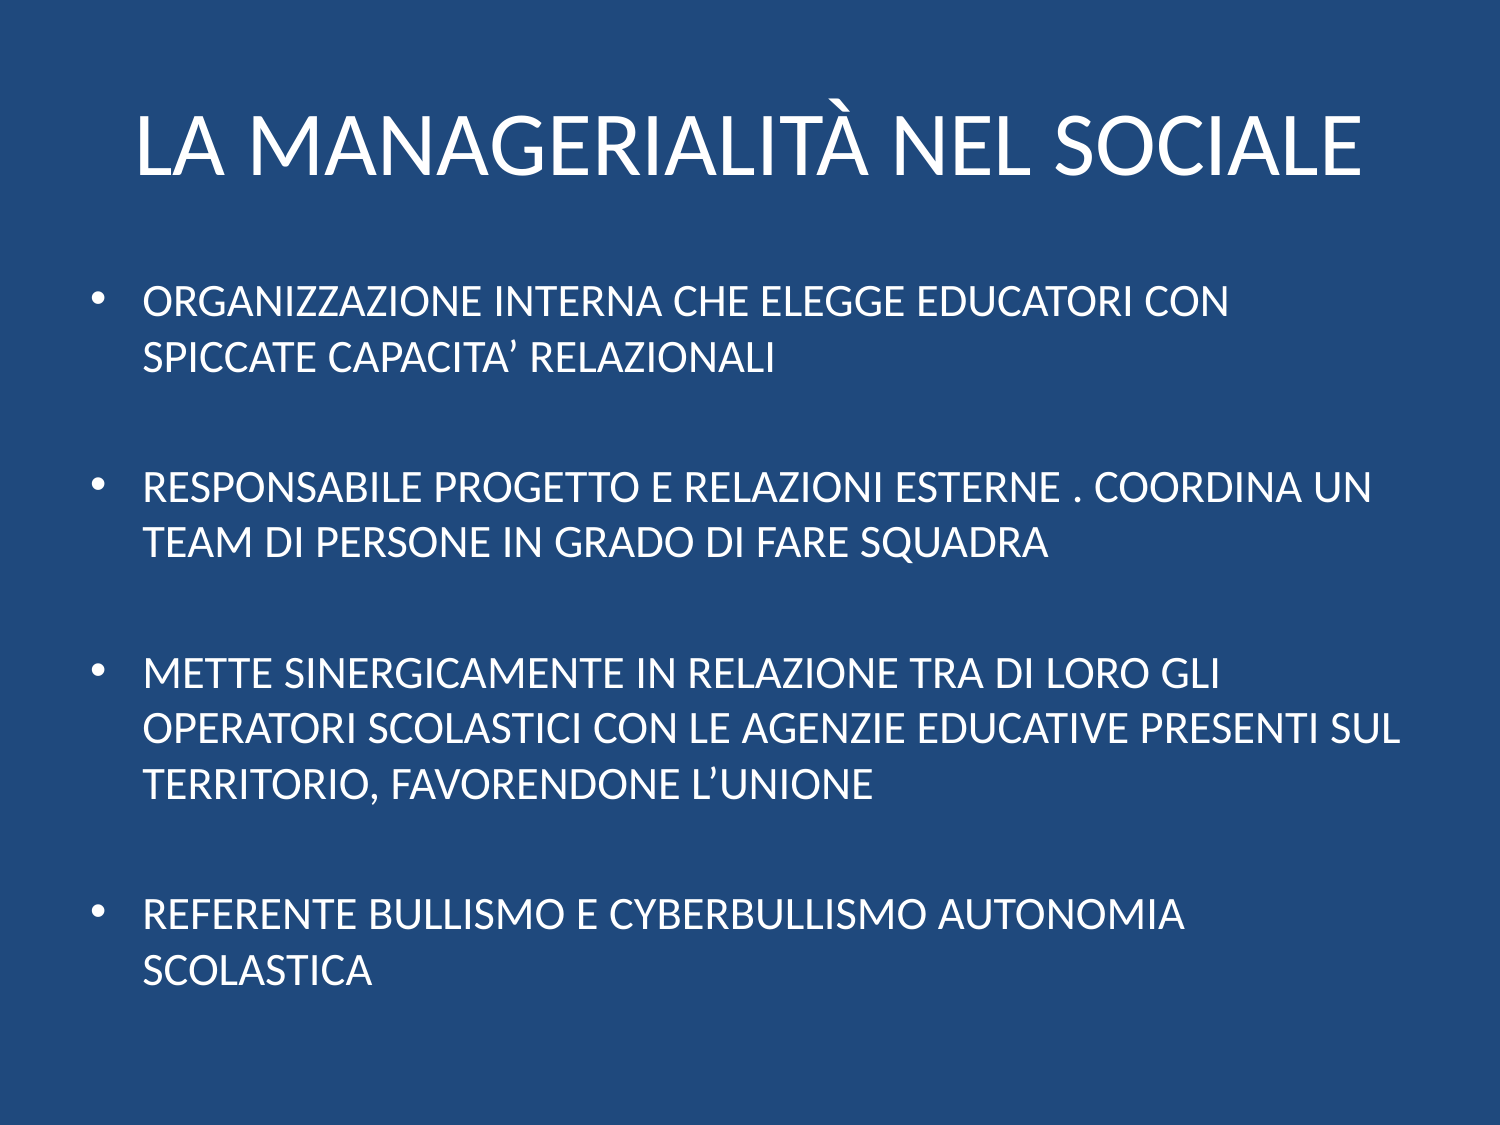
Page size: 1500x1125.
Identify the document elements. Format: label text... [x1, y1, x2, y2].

title LA MANAGERIALITÀ NEL SOCIALE [75, 45, 1425, 233]
list ORGANIZZAZIONE INTERNA CHE ELEGGE EDUCATORI CON SPICCATE CAPACITA’ RELAZIONALI RESPONSABILE PROGETTO E RELAZIONI ESTERNE . COORDINA UN TEAM DI PERSONE IN GRADO DI FARE SQUADRA METTE SINERGICAMENTE IN RELAZIONE TRA DI LORO GLI OPERATORI SCOLASTICI CON LE AGENZIE EDUCATIVE PRESENTI SUL TERRITORIO, FAVORENDONE L’UNIONE REFERENTE BULLISMO E CYBERBULLISMO AUTONOMIA SCOLASTICA [75, 262, 1425, 1005]
